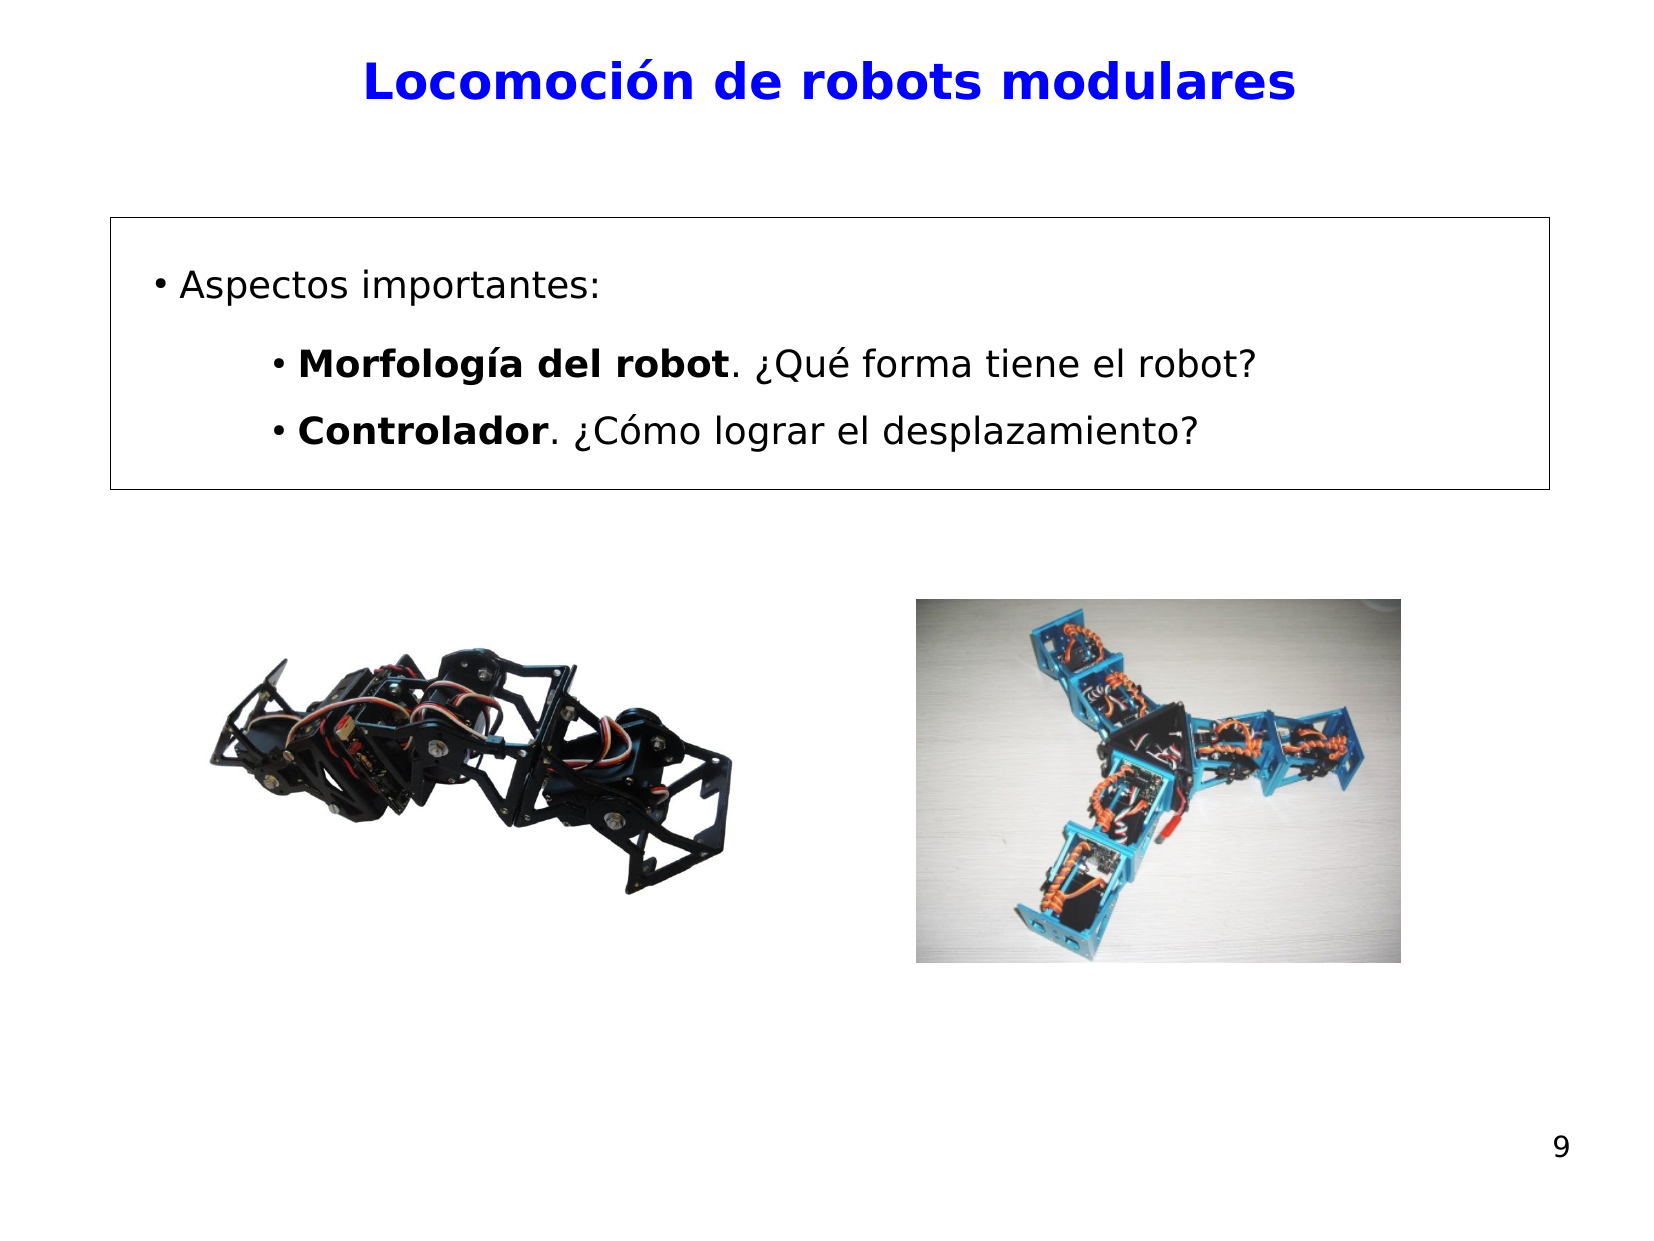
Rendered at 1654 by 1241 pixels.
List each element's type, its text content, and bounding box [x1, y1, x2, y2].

text_box Morfología del robot. ¿Qué forma tiene el robot? Controlador. ¿Cómo lograr el desplazamiento? [257, 335, 1274, 461]
picture [916, 599, 1401, 963]
text_box Aspectos importantes: [139, 256, 673, 315]
text_box Locomoción de robots modulares [348, 45, 1313, 119]
picture [194, 634, 746, 907]
